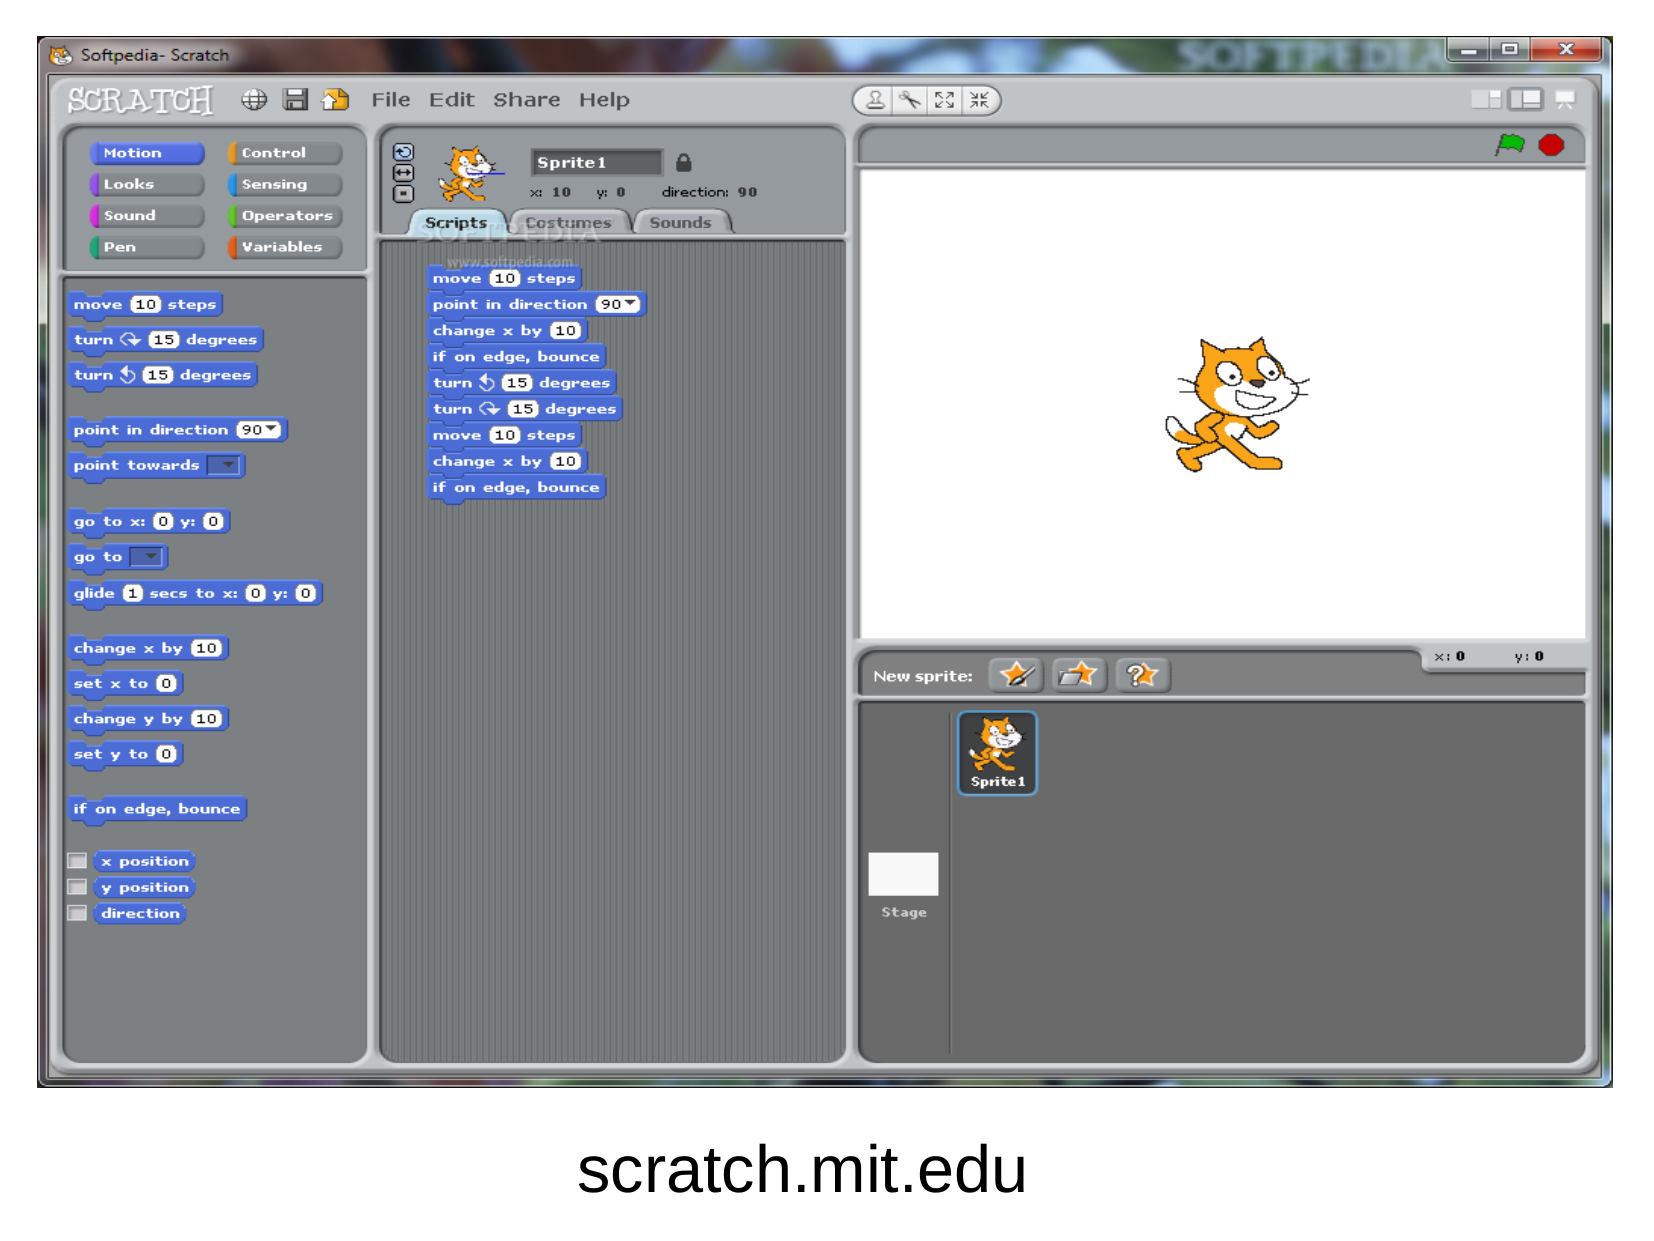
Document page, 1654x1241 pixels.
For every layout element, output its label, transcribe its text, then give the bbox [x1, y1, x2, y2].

text_box scratch.mit.edu [562, 1125, 1051, 1215]
picture [37, 36, 1613, 1088]
